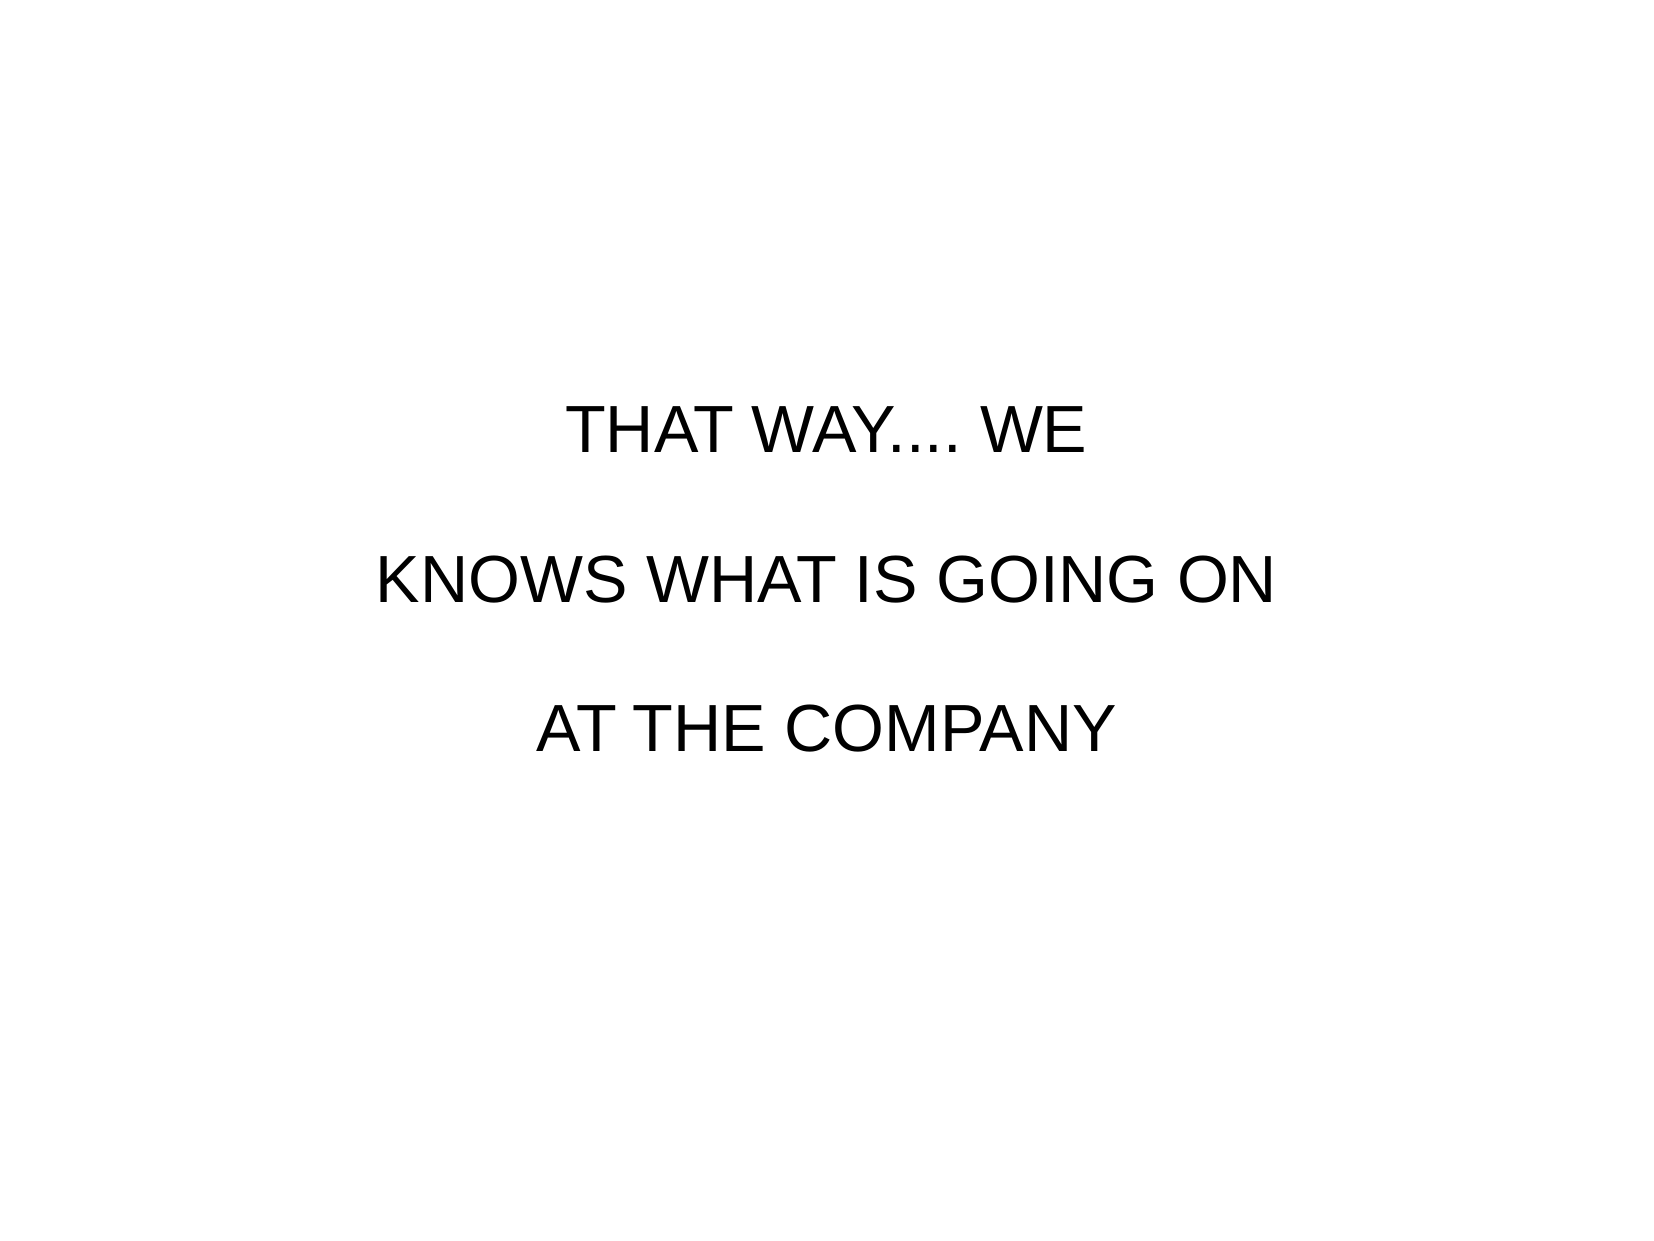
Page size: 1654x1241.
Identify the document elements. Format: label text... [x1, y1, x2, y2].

subtitle THAT WAY.... WE KNOWS WHAT IS GOING ON AT THE COMPANY [82, 49, 1571, 1109]
